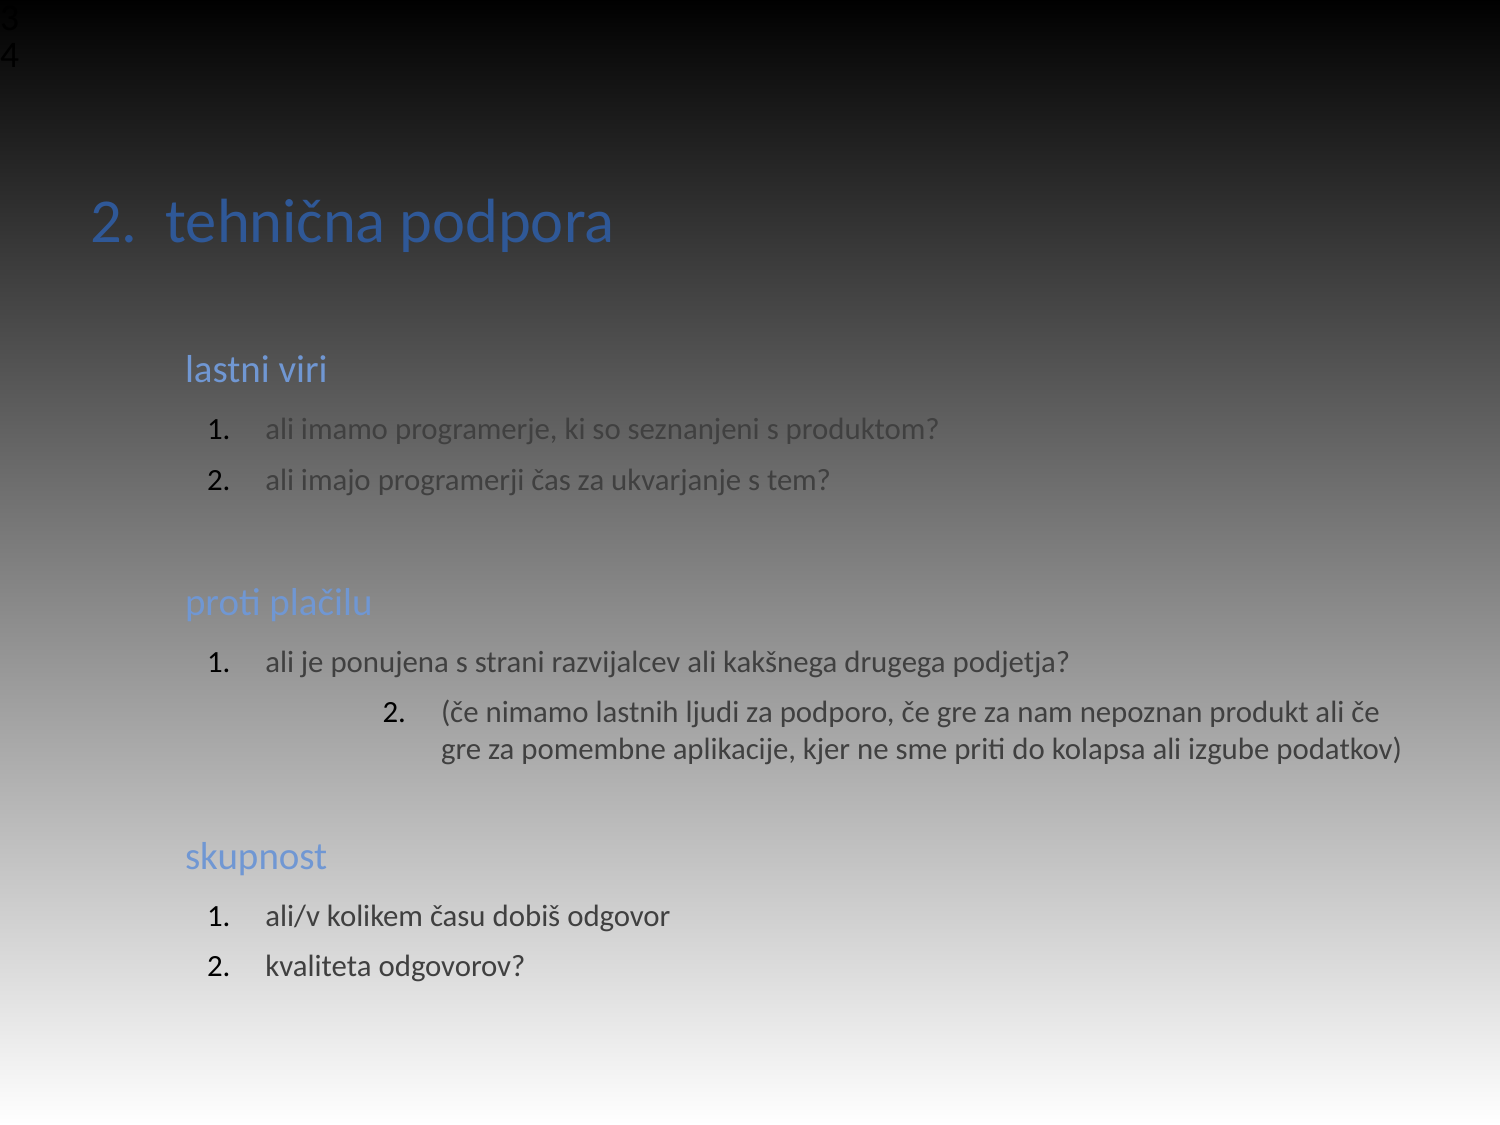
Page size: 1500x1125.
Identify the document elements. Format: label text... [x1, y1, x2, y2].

title 2. tehnična podpora [75, 0, 1425, 262]
list lastni viri ali imamo programerje, ki so seznanjeni s produktom? ali imajo programerji čas za ukvarjanje s tem? proti plačilu ali je ponujena s strani razvijalcev ali kakšnega drugega podjetja? (če nimamo lastnih ljudi za podporo, če gre za nam nepoznan produkt ali če gre za pomembne aplikacije, kjer ne sme priti do kolapsa ali izgube podatkov) skupnost ali/v kolikem času dobiš odgovor kvaliteta odgovorov? [75, 262, 1425, 1005]
